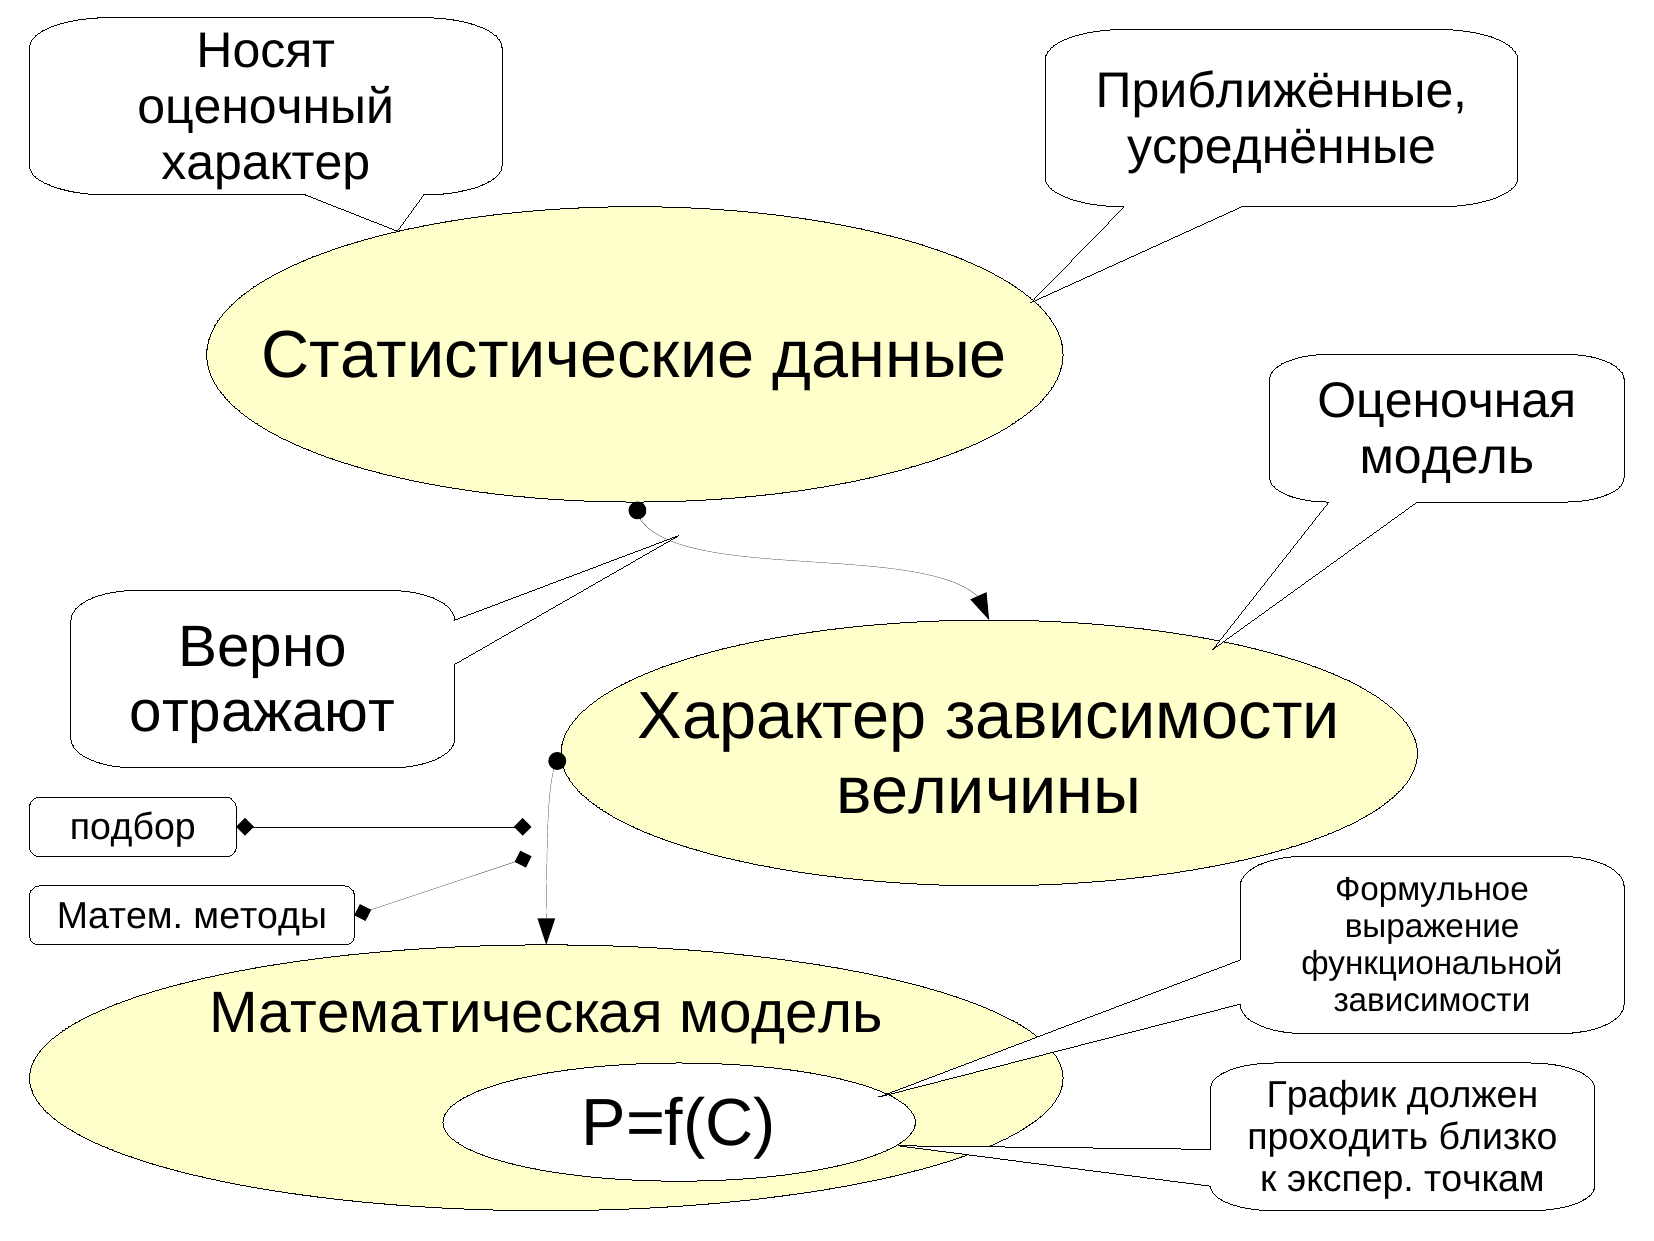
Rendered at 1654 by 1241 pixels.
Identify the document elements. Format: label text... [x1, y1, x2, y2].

text_box Верно отражают [70, 535, 679, 768]
text_box Приближённые, усреднённые [1030, 29, 1518, 303]
text_box Оценочная модель [1212, 354, 1625, 650]
text_box Матем. методы [29, 885, 355, 945]
text_box Математическая модель [29, 944, 1037, 1211]
text_box Статистические данные [206, 206, 1064, 503]
text_box Формульное выражение функциональной зависимости [878, 856, 1625, 1097]
text_box подбор [29, 797, 237, 857]
text_box Носят оценочный характер [29, 17, 503, 231]
text_box Математическая модель [891, 1053, 1064, 1146]
text_box P=f(C) [442, 1062, 916, 1182]
text_box Характер зависимости величины [561, 620, 1418, 886]
text_box График должен проходить близко к экспер. точкам [898, 1062, 1595, 1211]
